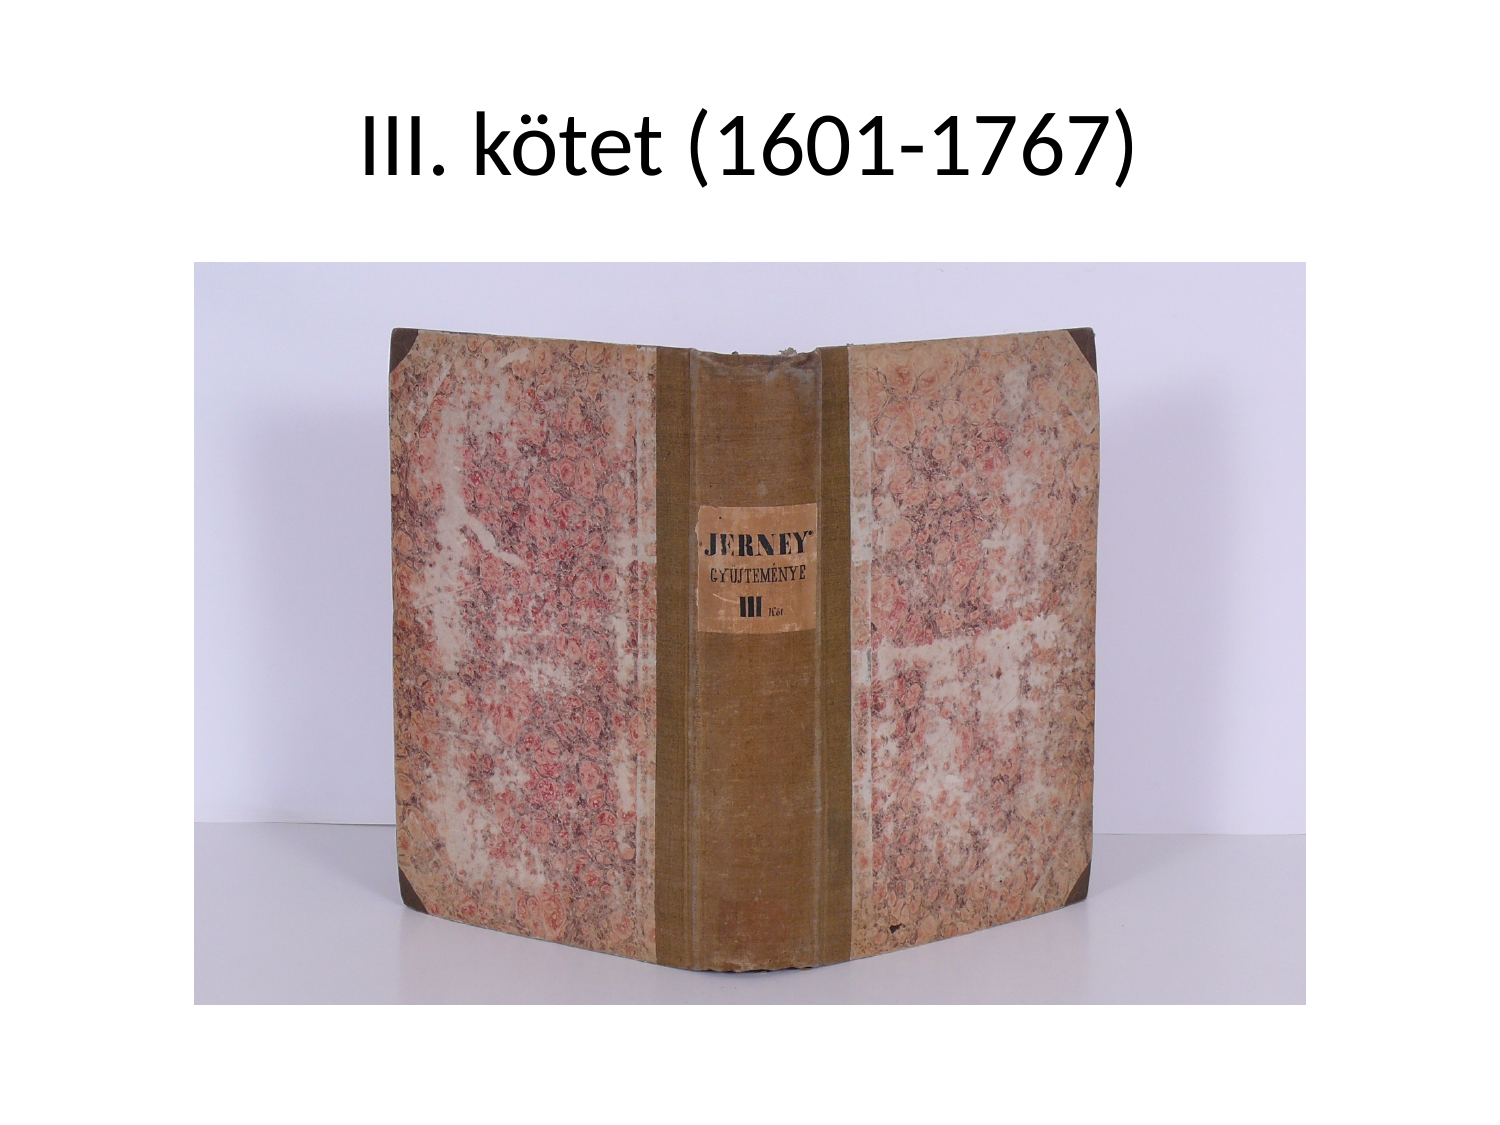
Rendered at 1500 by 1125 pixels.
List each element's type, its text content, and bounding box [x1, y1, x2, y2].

picture [194, 262, 1306, 1005]
title III. kötet (1601-1767) [75, 45, 1426, 233]
